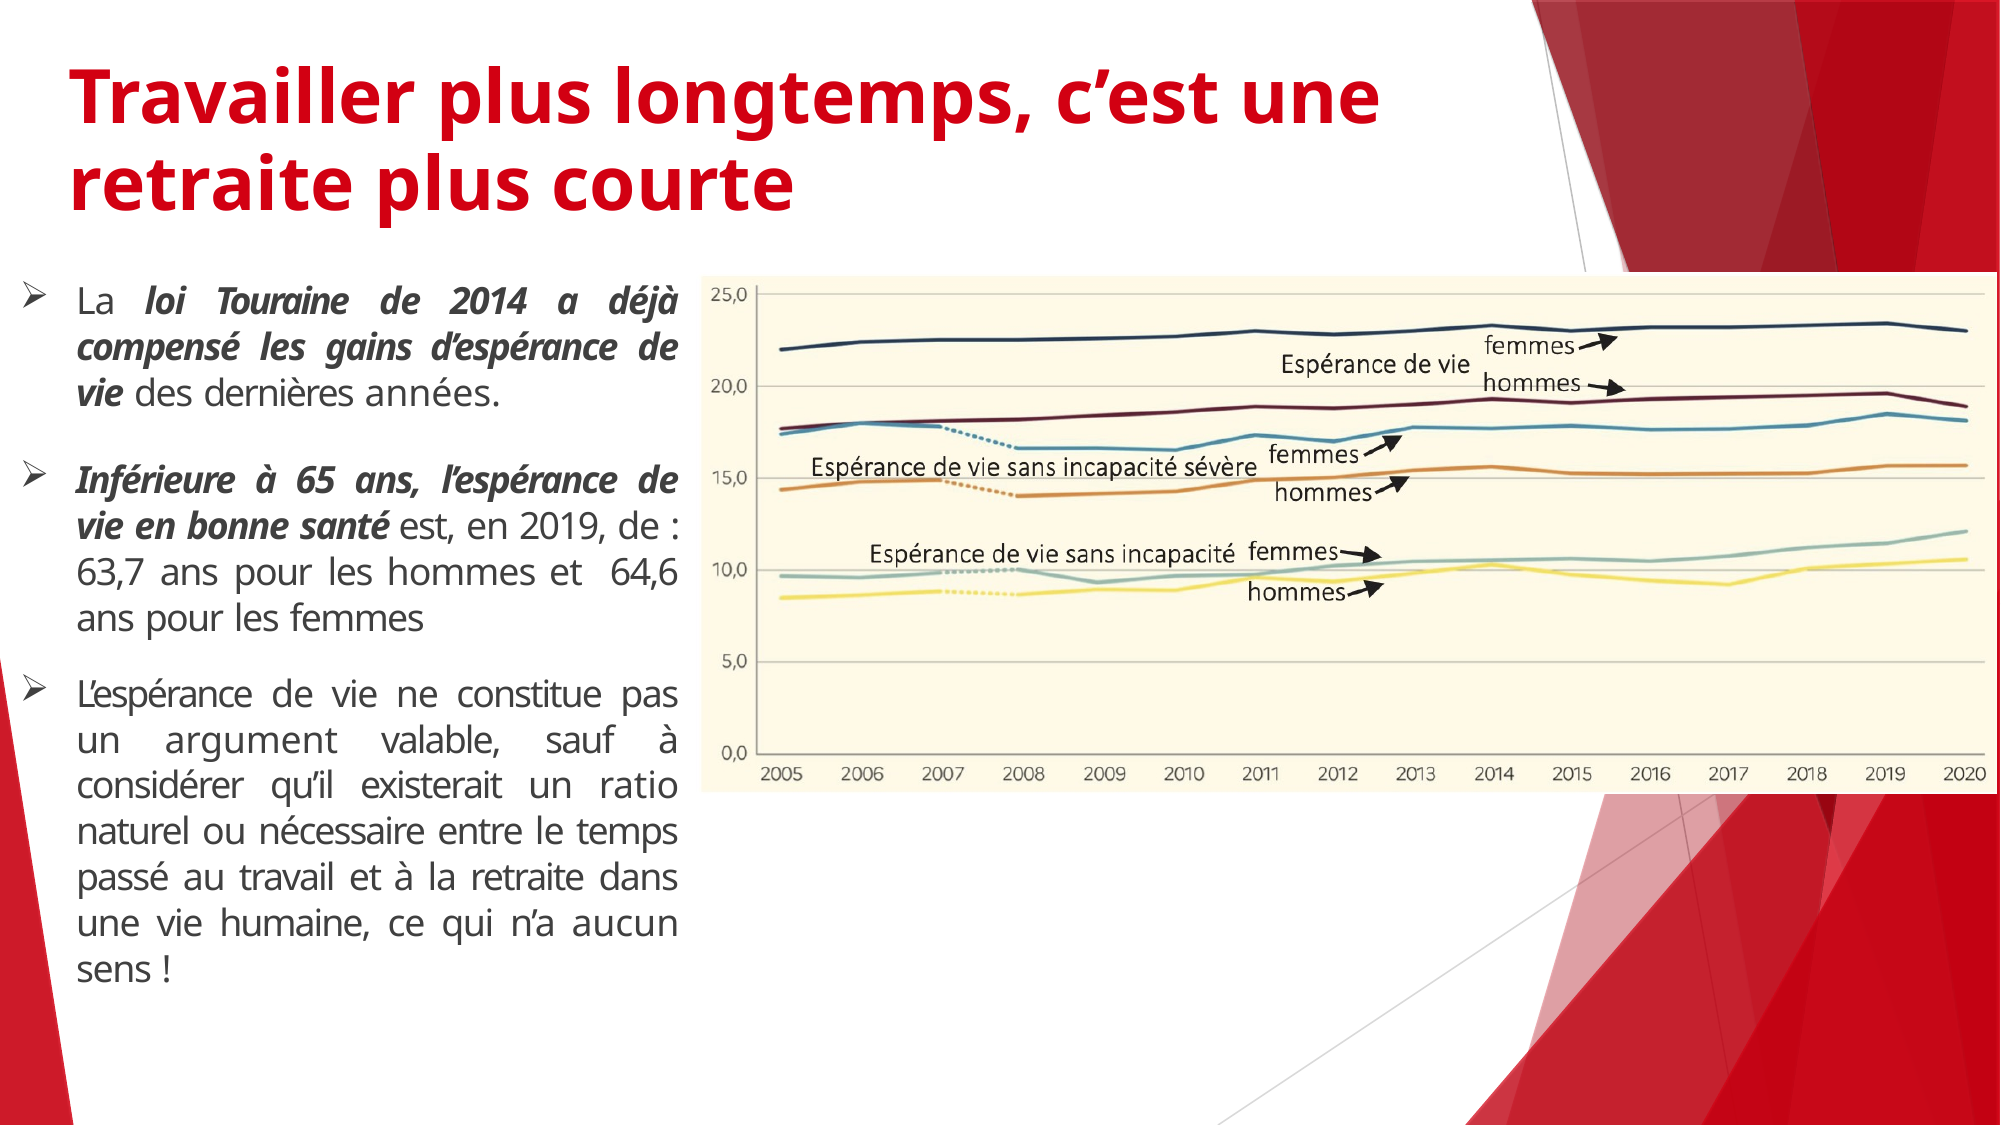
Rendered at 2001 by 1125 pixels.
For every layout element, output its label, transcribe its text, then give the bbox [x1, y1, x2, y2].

picture [696, 272, 1997, 794]
title Travailler plus longtemps, c’est une retraite plus courte [66, 44, 1418, 239]
text_box La loi Touraine de 2014 a déjà compensé les gains d’espérance de vie des dernières années. Inférieure à 65 ans, l’espérance de vie en bonne santé est, en 2019, de : 63,7 ans pour les hommes et 64,6 ans pour les femmes L’espérance de vie ne constitue pas un argument valable, sauf à considérer qu’il existerait un ratio naturel ou nécessaire entre le temps passé au travail et à la retraite dans une vie humaine, ce qui n’a aucun sens ! [17, 271, 680, 990]
